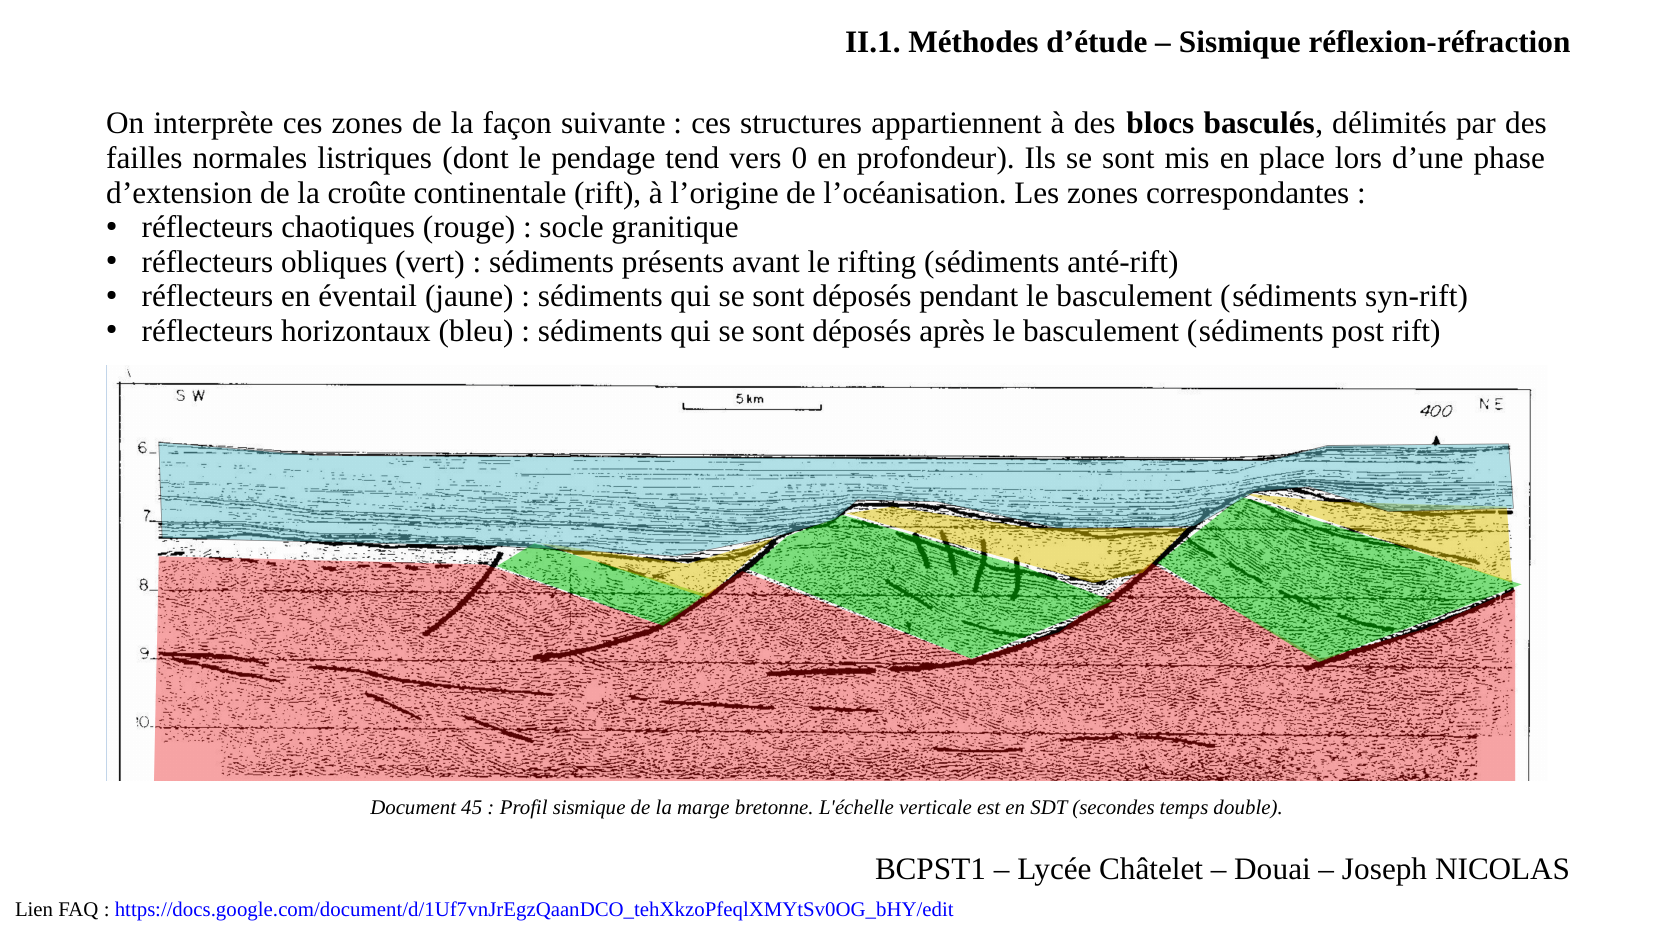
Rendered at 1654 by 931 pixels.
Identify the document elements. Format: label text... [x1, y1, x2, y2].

text_box BCPST1 – Lycée Châtelet – Douai – Joseph NICOLAS [637, 832, 1571, 905]
text_box Lien FAQ : https://docs.google.com/document/d/1Uf7vnJrEgzQaanDCO_tehXkzoPfeqlXMYtSv0OG_bHY/edit [0, 897, 993, 931]
text_box Document 45 : Profil sismique de la marge bretonne. L'échelle verticale est en SDT (secondes temps double). [200, 781, 1453, 854]
text_box II.1. Méthodes d’étude – Sismique réflexion-réfraction [401, 5, 1572, 78]
picture [106, 365, 1548, 781]
text_box On interprète ces zones de la façon suivante : ces structures appartiennent à des blocs basculés, délimités par des failles normales listriques (dont le pendage tend vers 0 en profondeur). Ils se sont mis en place lors d’une phase d’extension de la croûte continentale (rift), à l’origine de l’océanisation. Les zones correspondantes : réflecteurs chaotiques (rouge) : socle granitique réflecteurs obliques (vert) : sédiments présents avant le rifting (sédiments anté-rift) réflecteurs en éventail (jaune) : sédiments qui se sont déposés pendant le basculement (sédiments syn-rift) réflecteurs horizontaux (bleu) : sédiments qui se sont déposés après le basculement (sédiments post rift) [106, 106, 1548, 365]
